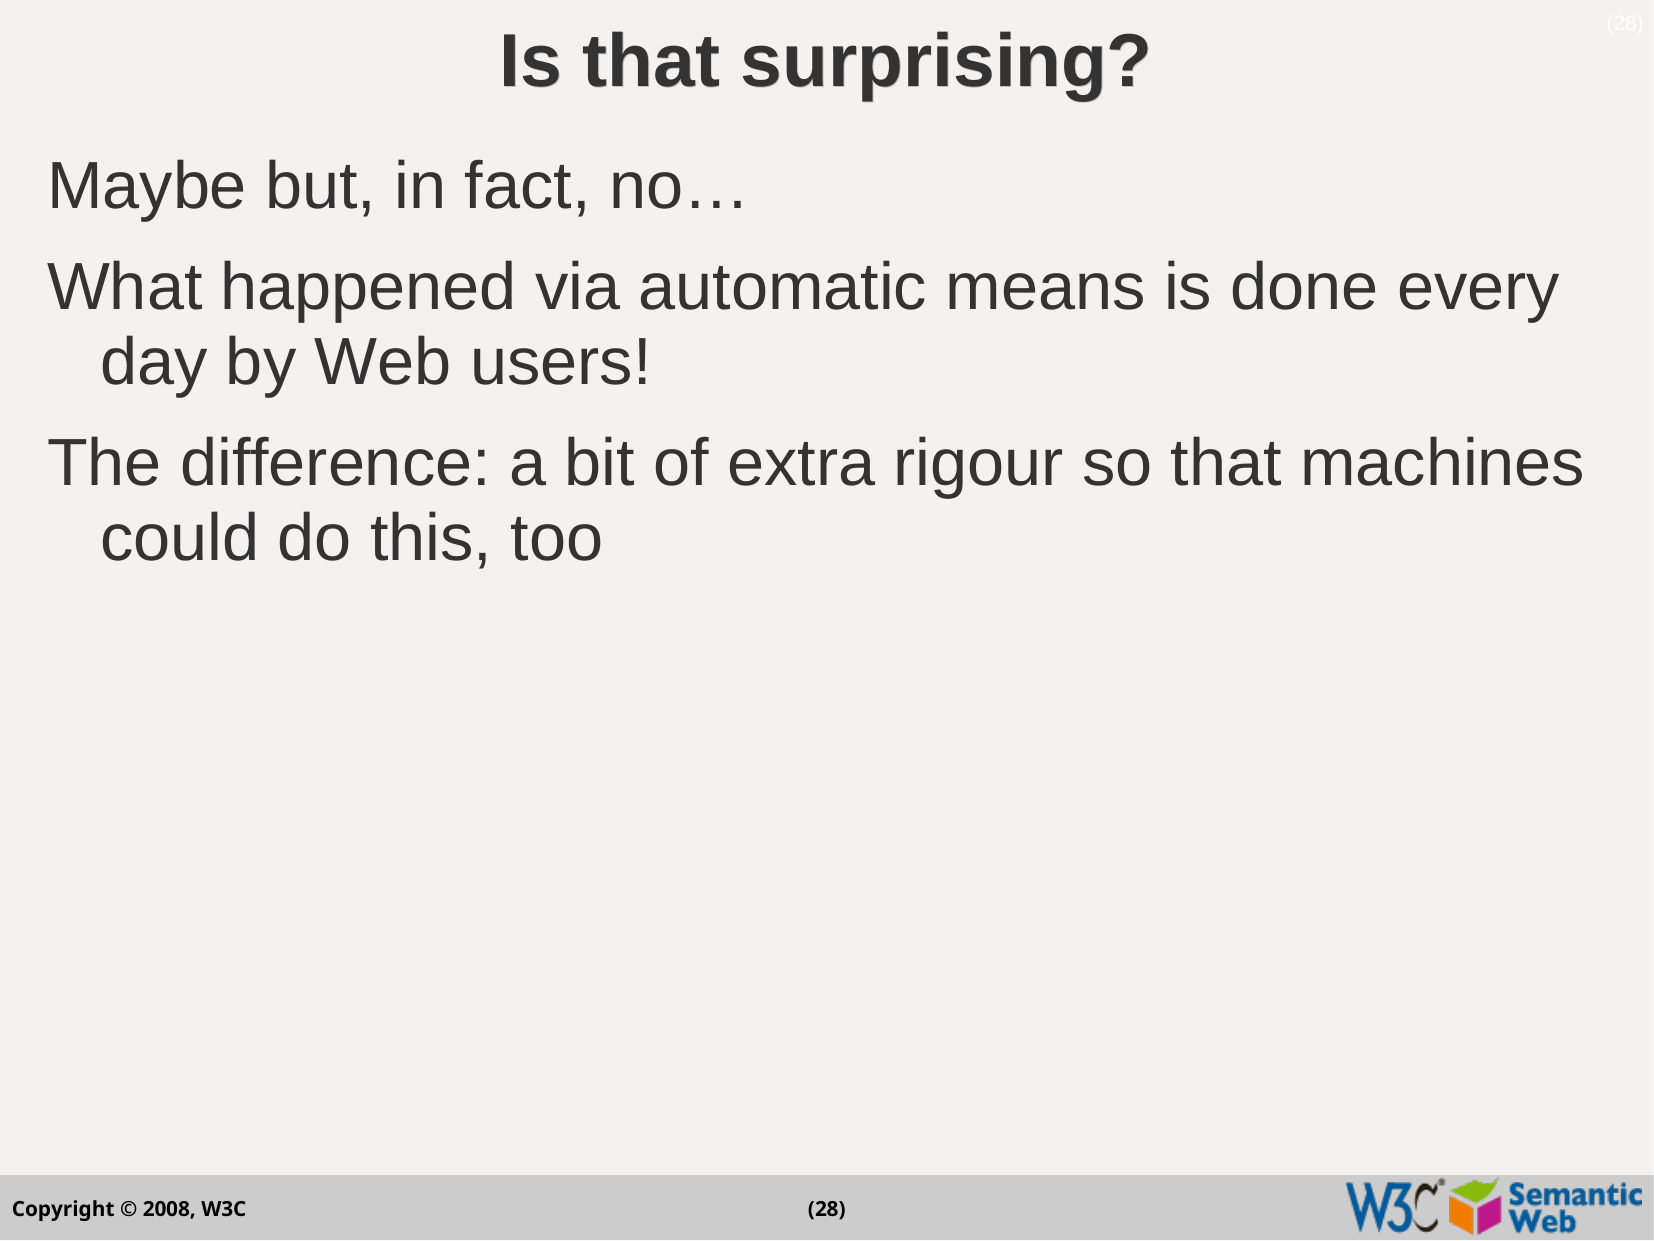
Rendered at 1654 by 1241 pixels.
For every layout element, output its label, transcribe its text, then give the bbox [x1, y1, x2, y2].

list Maybe but, in fact, no… What happened via automatic means is done every day by Web users! The difference: a bit of extra rigour so that machines could do this, too [29, 147, 1624, 1134]
picture [1346, 1175, 1642, 1235]
title Is that surprising? [0, 0, 1654, 119]
